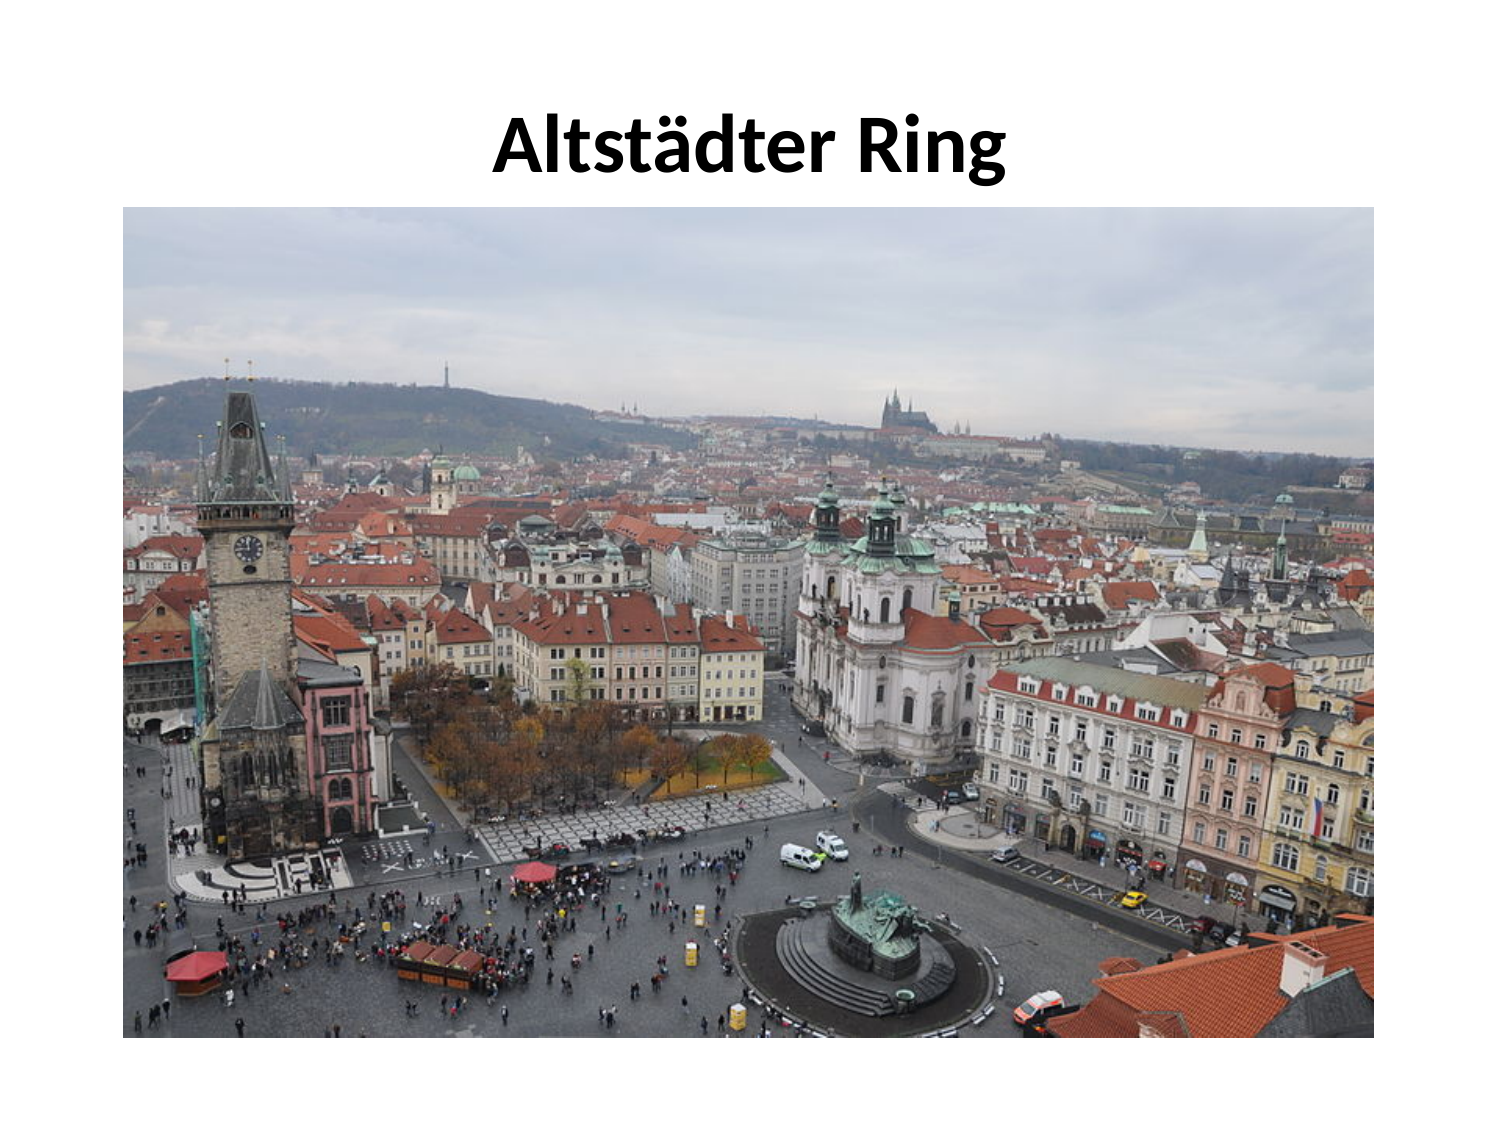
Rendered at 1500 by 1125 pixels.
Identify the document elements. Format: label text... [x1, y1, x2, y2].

picture [123, 233, 1374, 1038]
title Altstädter Ring [75, 45, 1426, 233]
